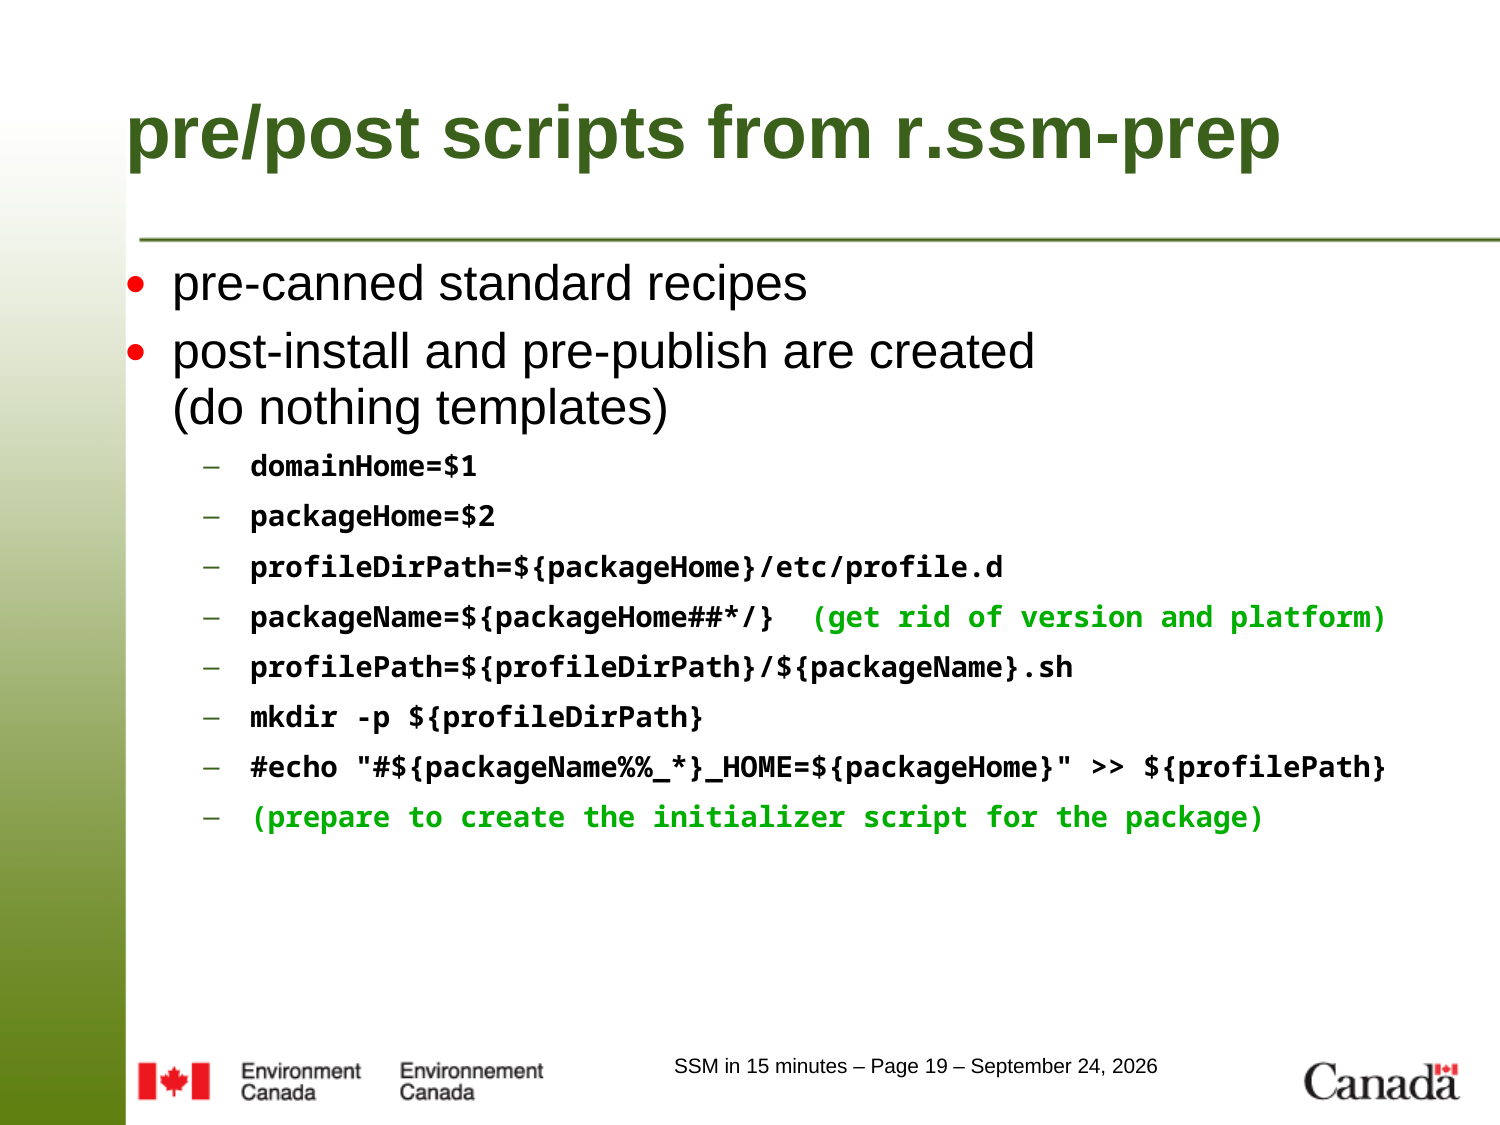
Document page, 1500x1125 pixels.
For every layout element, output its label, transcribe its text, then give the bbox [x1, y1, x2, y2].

list pre-canned standard recipes post-install and pre-publish are created (do nothing templates) domainHome=$1 packageHome=$2 profileDirPath=${packageHome}/etc/profile.d packageName=${packageHome##*/} (get rid of version and platform) profilePath=${profileDirPath}/${packageName}.sh mkdir -p ${profileDirPath} #echo "#${packageName%%_*}_HOME=${packageHome}" >> ${profilePath} (prepare to create the initializer script for the package) [125, 255, 1463, 1024]
picture [0, 0, 1500, 1125]
title pre/post scripts from r.ssm-prep [125, 52, 1463, 213]
